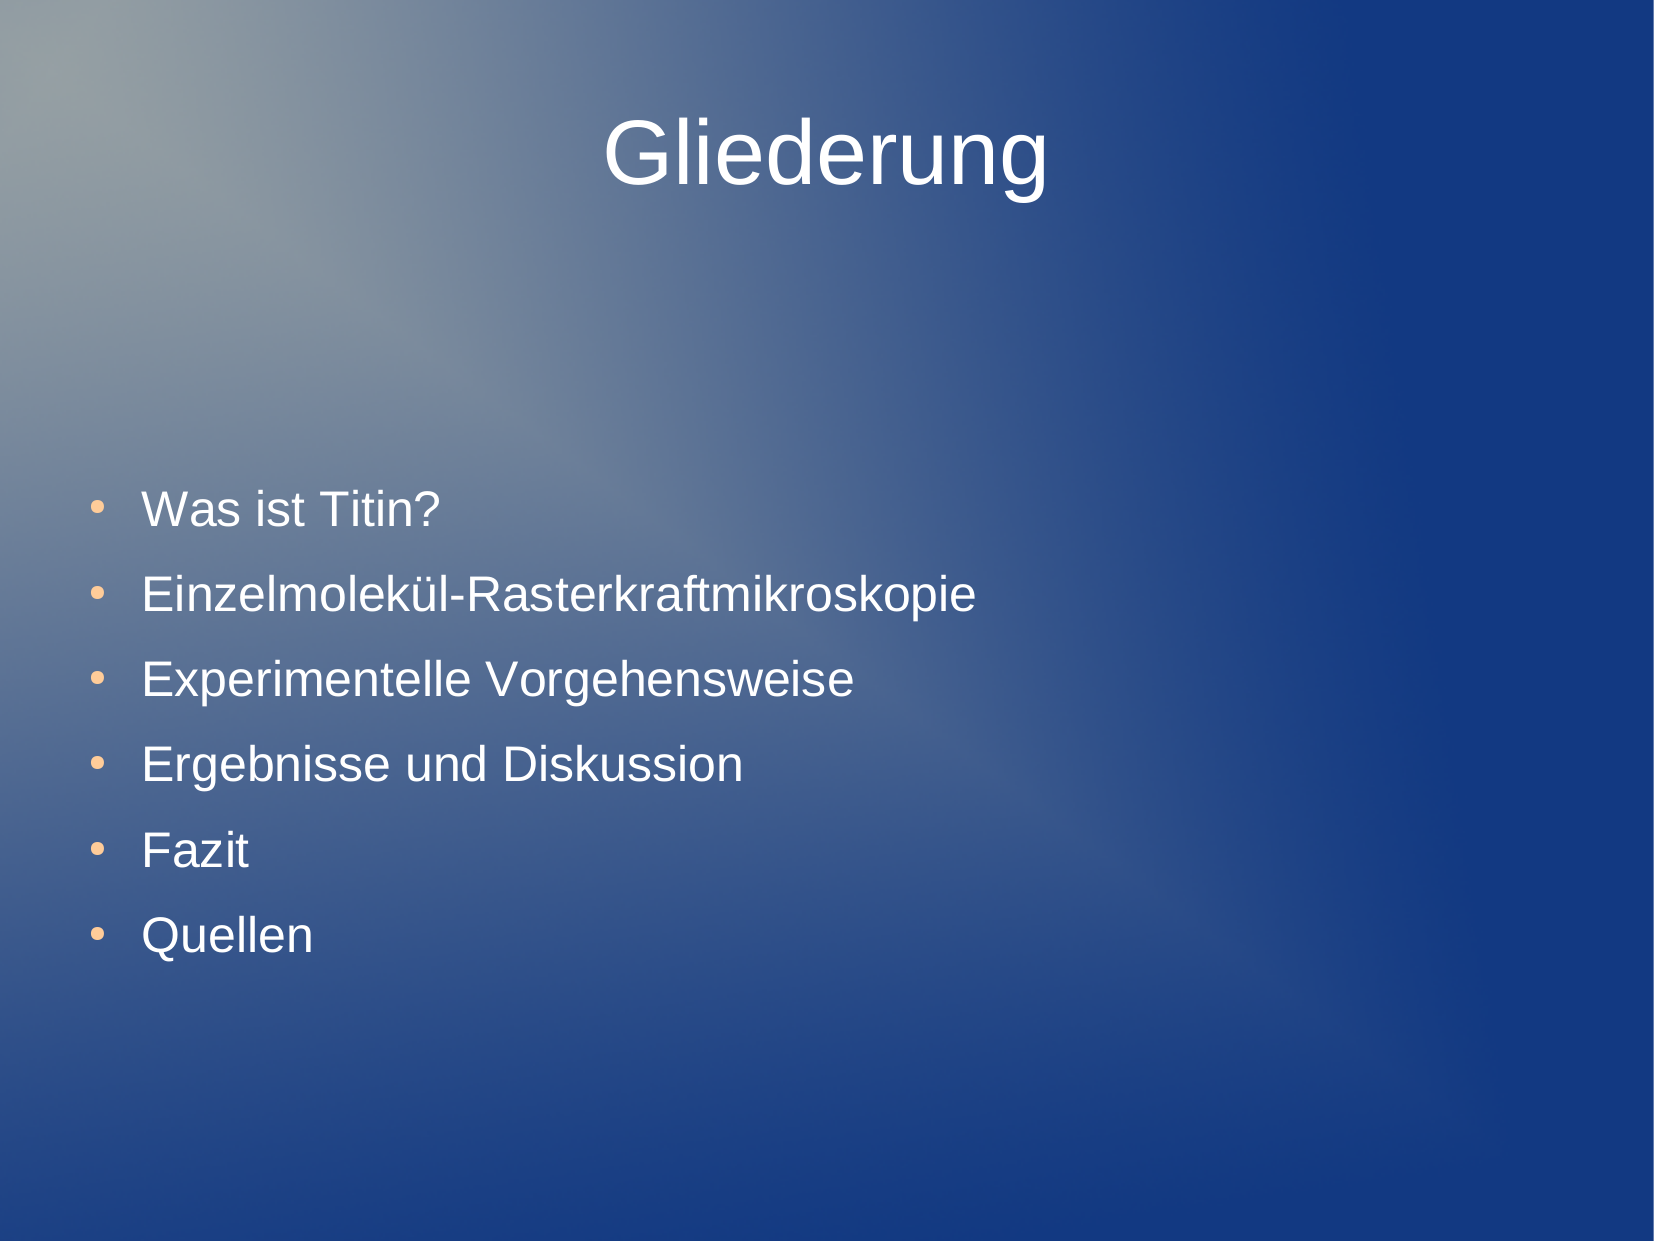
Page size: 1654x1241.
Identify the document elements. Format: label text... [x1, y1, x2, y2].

list Was ist Titin? Einzelmolekül-Rasterkraftmikroskopie Experimentelle Vorgehensweise Ergebnisse und Diskussion Fazit Quellen [70, 480, 1560, 1241]
title Gliederung [82, 49, 1571, 257]
picture [0, 0, 1654, 1241]
